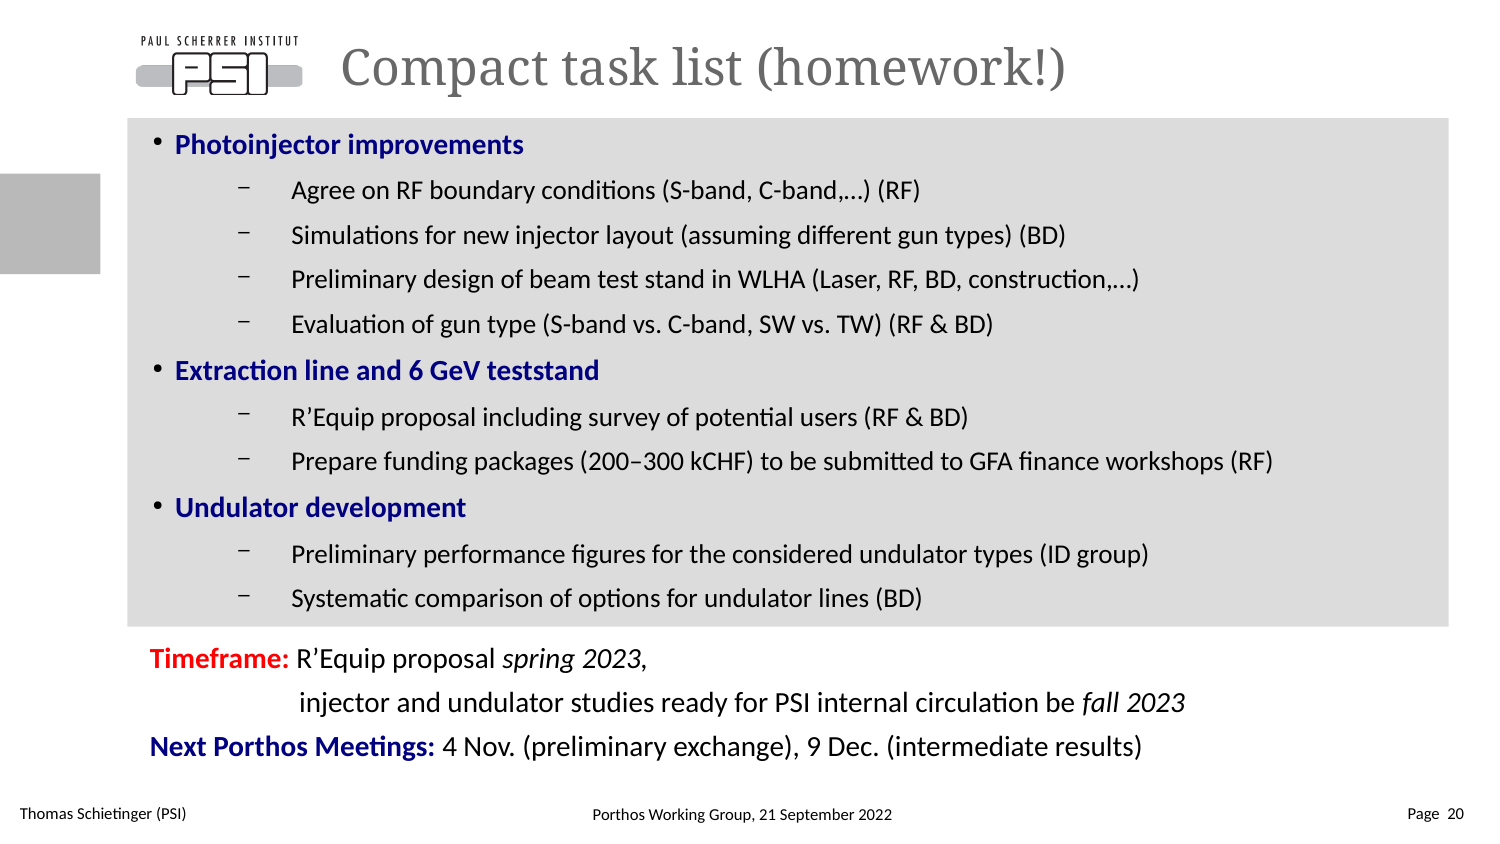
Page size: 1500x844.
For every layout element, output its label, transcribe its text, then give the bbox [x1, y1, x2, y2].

list Photoinjector improvements Agree on RF boundary conditions (S-band, C-band,…) (RF) Simulations for new injector layout (assuming different gun types) (BD) Preliminary design of beam test stand in WLHA (Laser, RF, BD, construction,…) Evaluation of gun type (S-band vs. C-band, SW vs. TW) (RF & BD) Extraction line and 6 GeV teststand R’Equip proposal including survey of potential users (RF & BD) Prepare funding packages (200–300 kCHF) to be submitted to GFA finance workshops (RF) Undulator development Preliminary performance figures for the considered undulator types (ID group) Systematic comparison of options for undulator lines (BD) [149, 125, 1450, 586]
list Timeframe: R’Equip proposal spring 2023, injector and undulator studies ready for PSI internal circulation be fall 2023 Next Porthos Meetings: 4 Nov. (preliminary exchange), 9 Dec. (intermediate results) [149, 638, 1450, 771]
title Compact task list (homework!) [340, 35, 1442, 98]
text_box [127, 118, 1449, 627]
